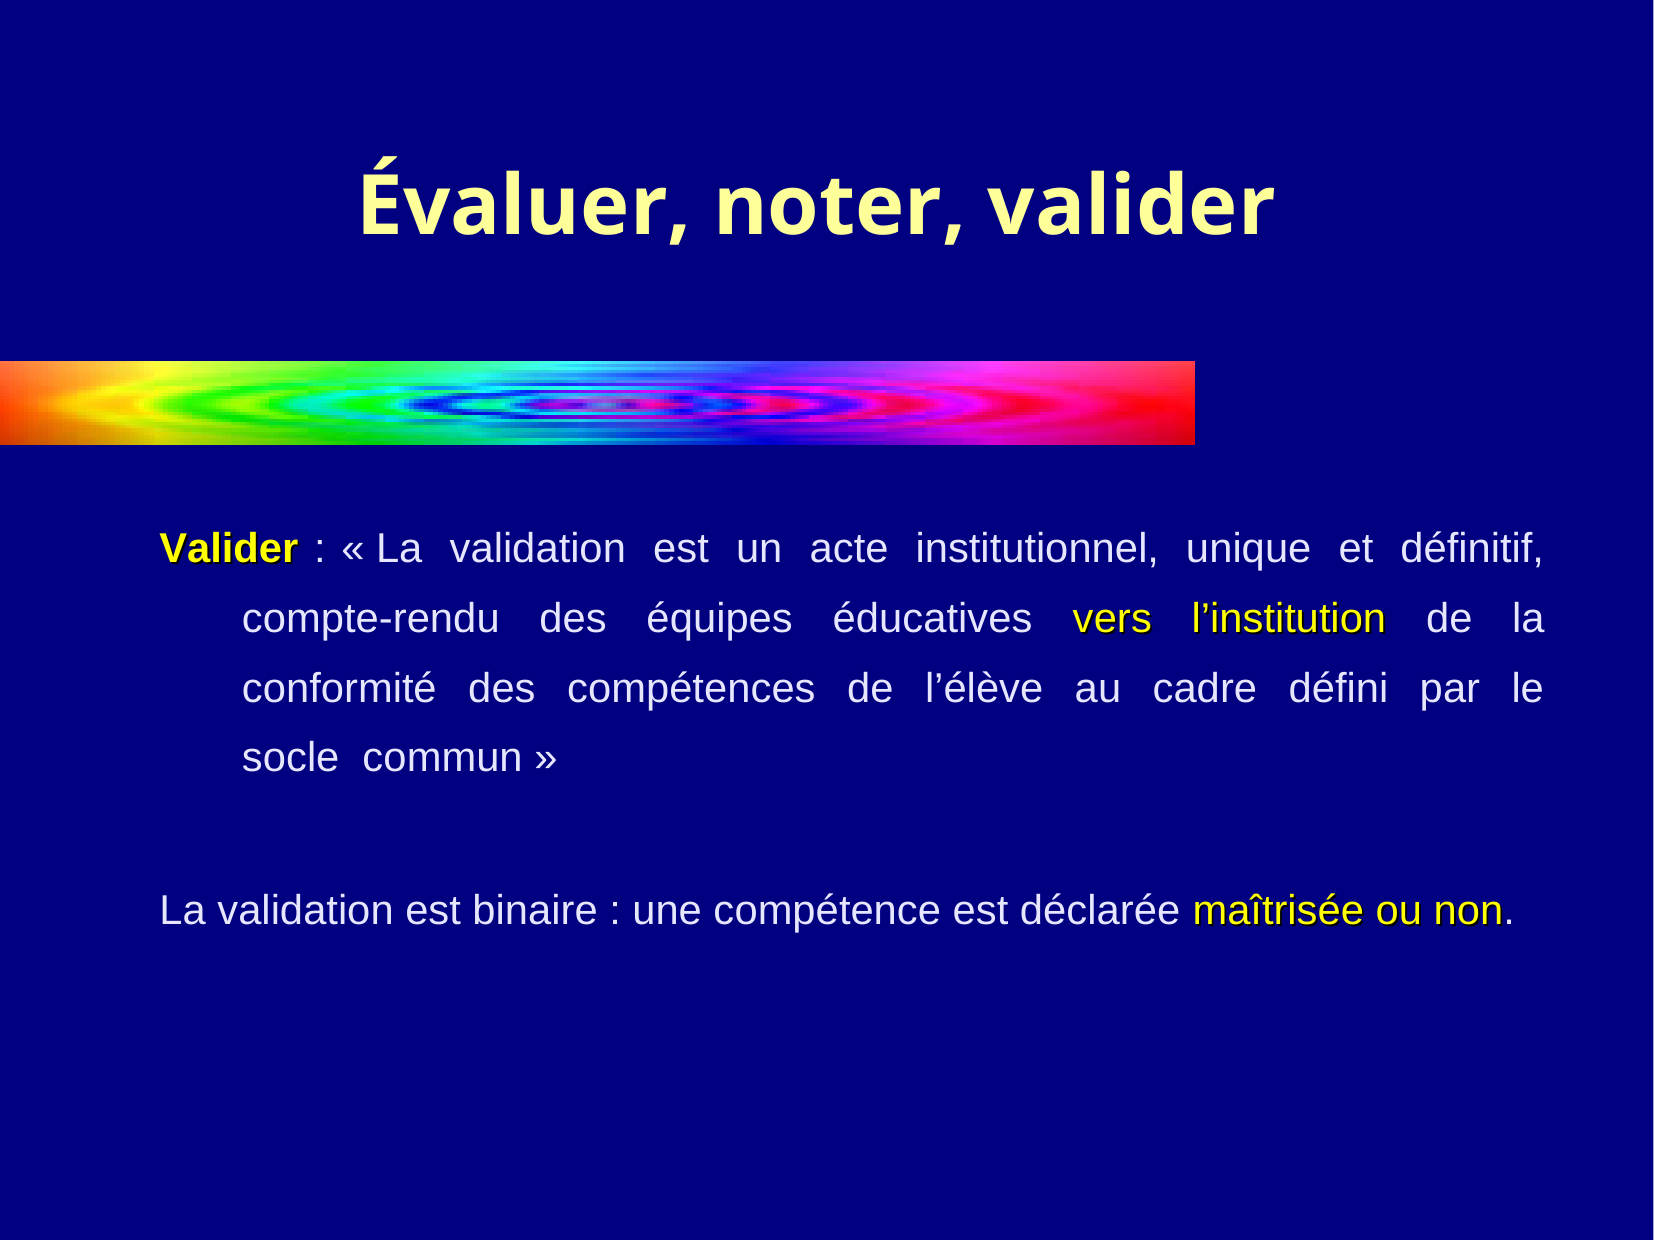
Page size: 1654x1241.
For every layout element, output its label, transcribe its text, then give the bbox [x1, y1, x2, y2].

title Évaluer, noter, valider [121, 105, 1534, 299]
list Valider : « La validation est un acte institutionnel, unique et définitif, compte-rendu des équipes éducatives vers l’institution de la conformité des compétences de l’élève au cadre défini par le socle commun » La validation est binaire : une compétence est déclarée maîtrisée ou non. [147, 501, 1545, 1094]
picture [0, 361, 1195, 445]
